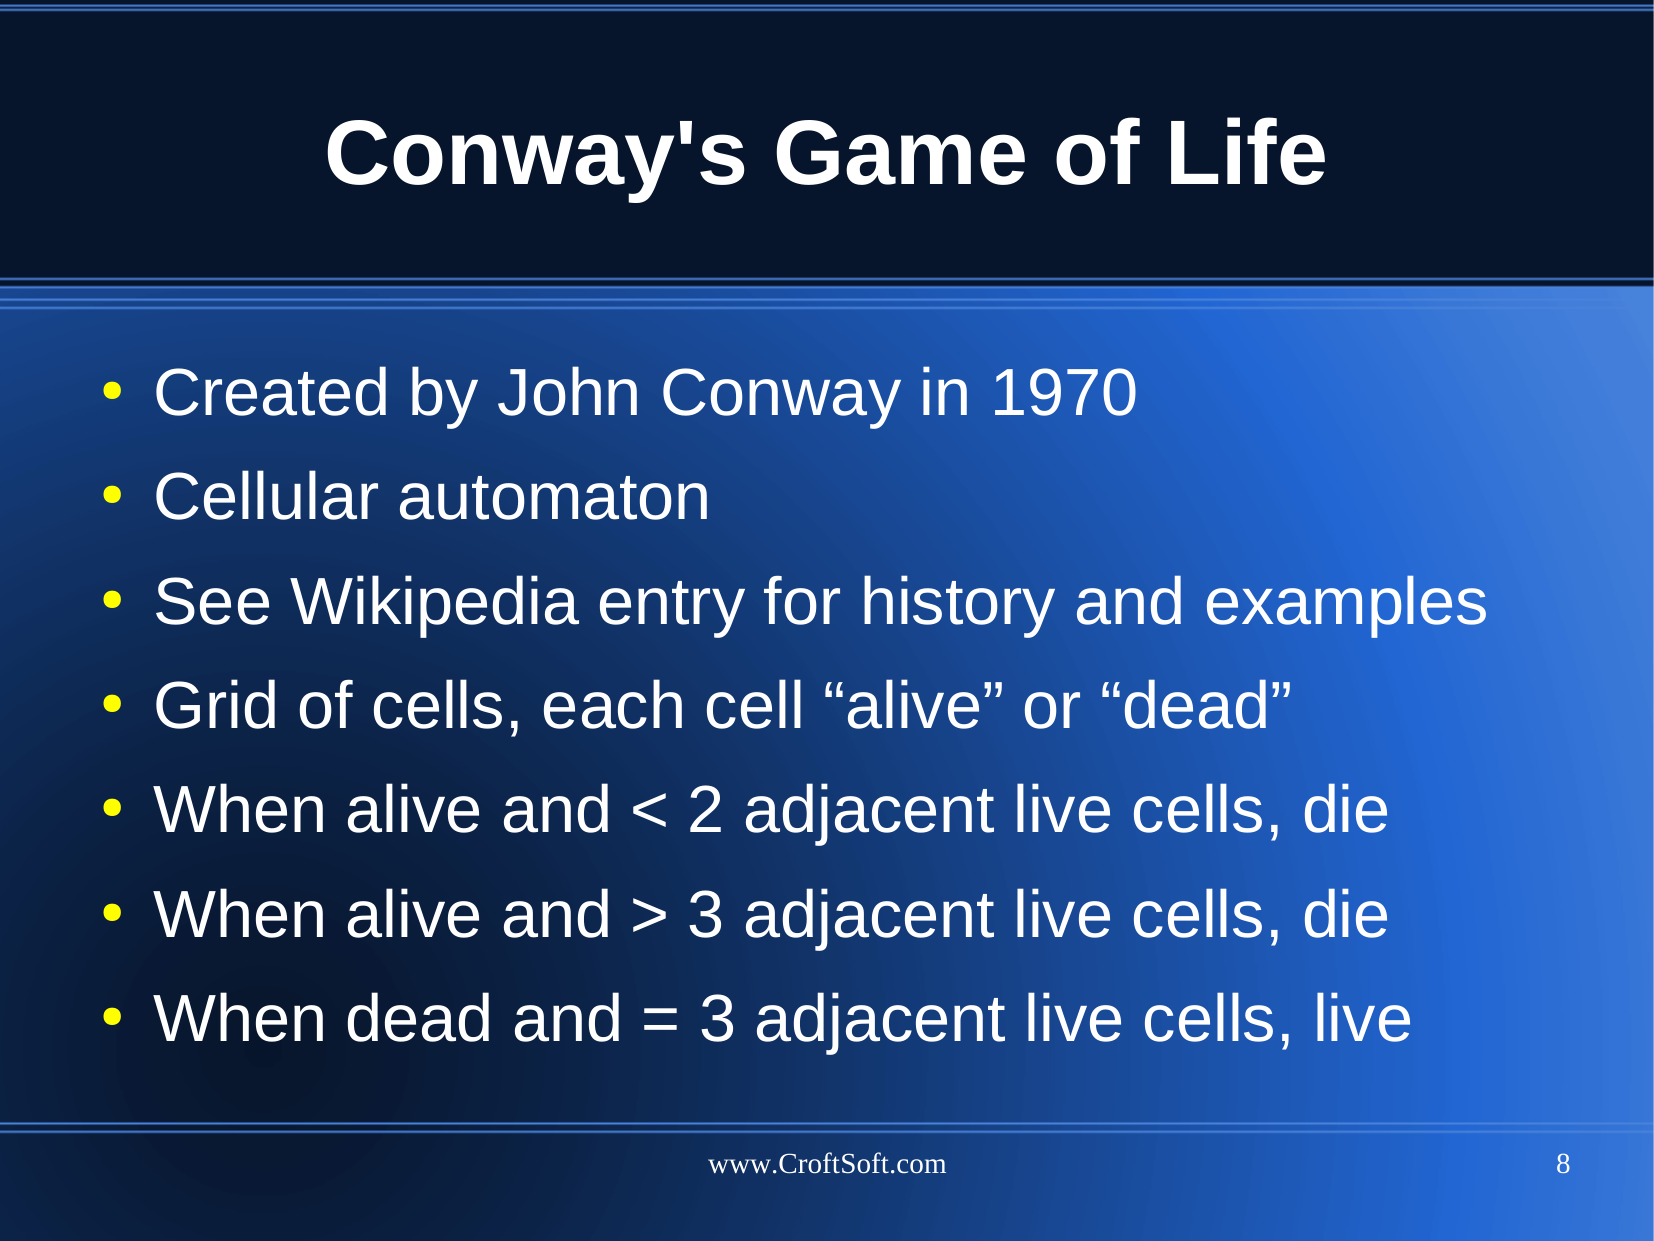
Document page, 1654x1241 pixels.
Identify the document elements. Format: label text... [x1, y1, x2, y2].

list Created by John Conway in 1970 Cellular automaton See Wikipedia entry for history and examples Grid of cells, each cell “alive” or “dead” When alive and < 2 adjacent live cells, die When alive and > 3 adjacent live cells, die When dead and = 3 adjacent live cells, live [82, 355, 1571, 1058]
title Conway's Game of Life [82, 49, 1571, 257]
picture [0, 0, 1654, 1241]
